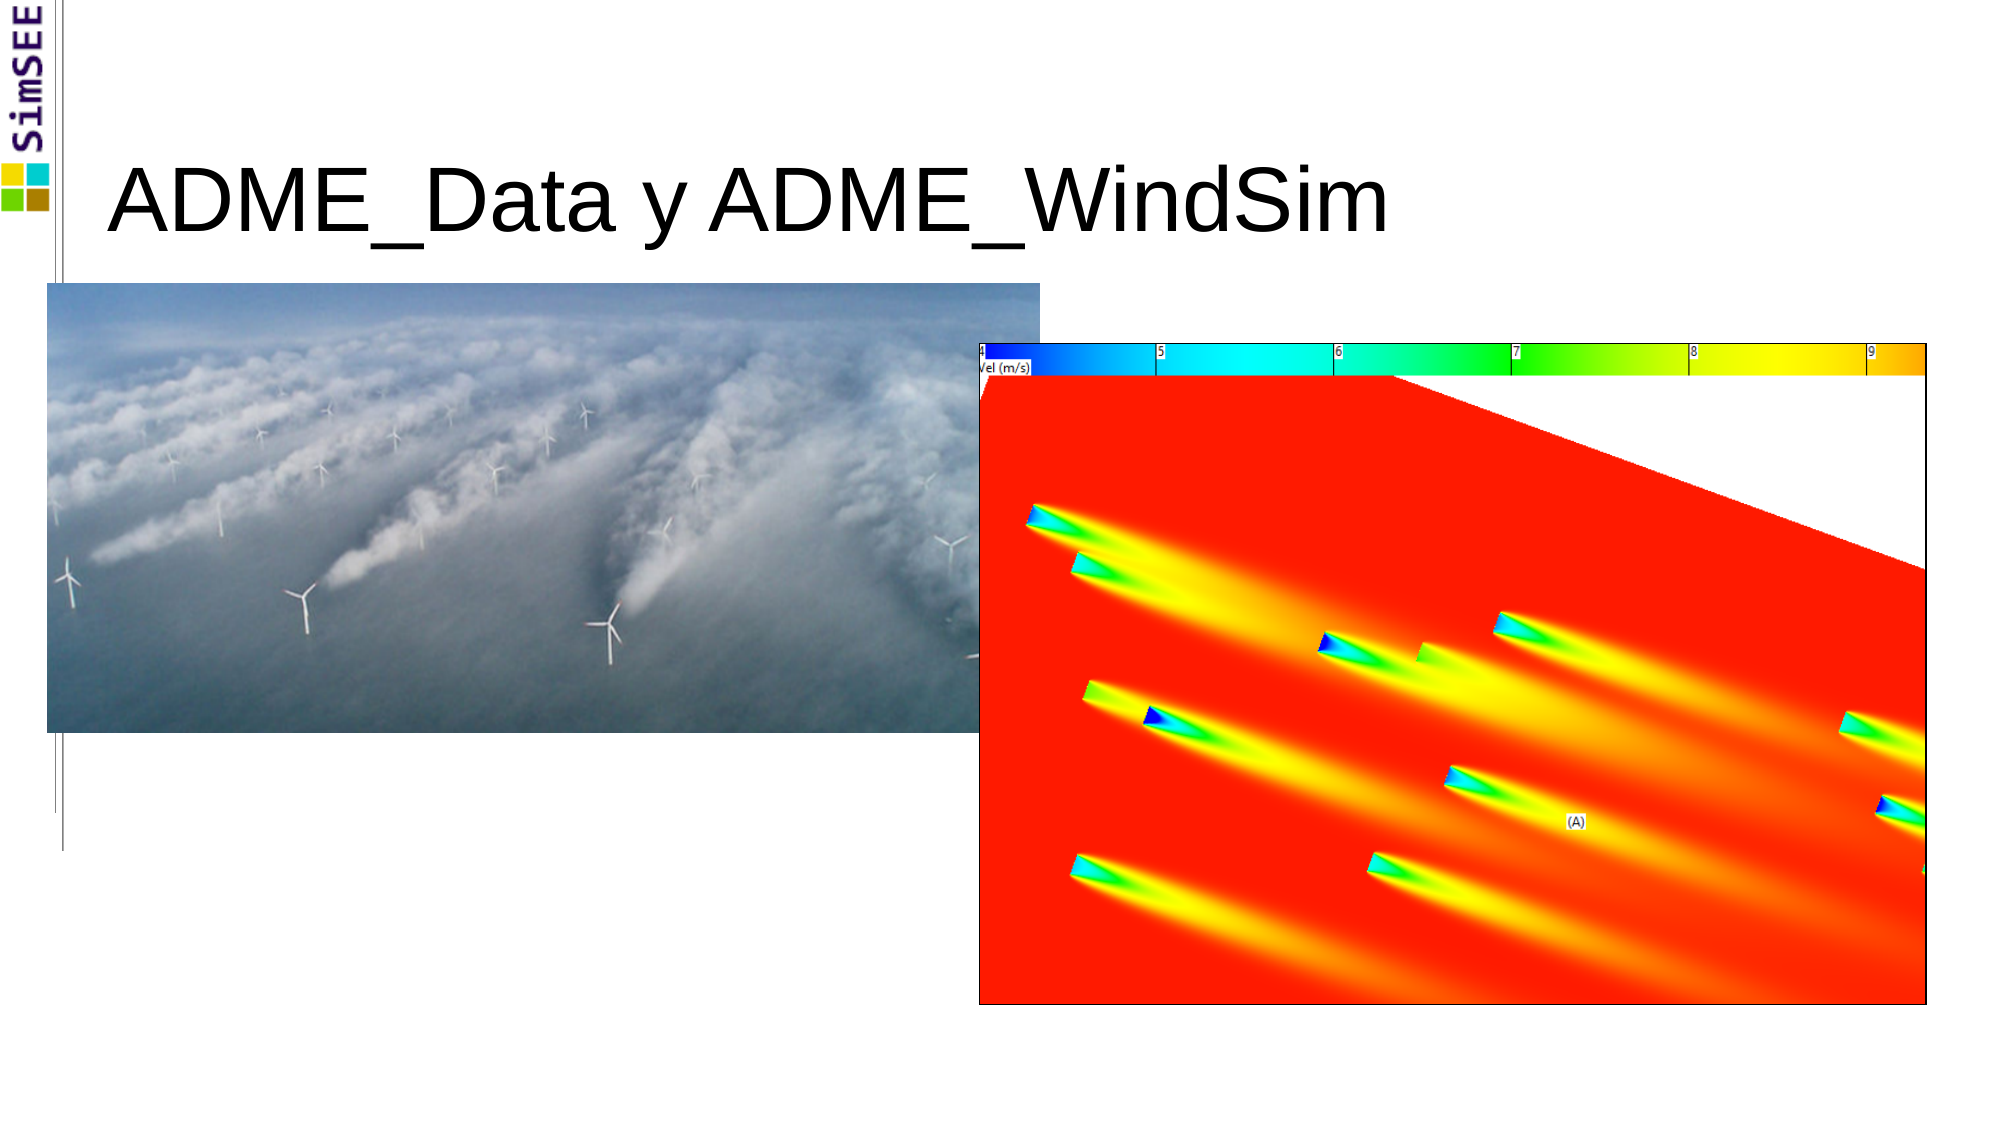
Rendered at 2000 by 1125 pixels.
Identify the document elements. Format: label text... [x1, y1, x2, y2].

picture [0, 162, 35, 213]
picture [0, 5, 52, 154]
picture [47, 283, 1040, 733]
title ADME_Data y ADME_WindSim [35, 63, 1465, 327]
picture [980, 344, 1926, 1004]
